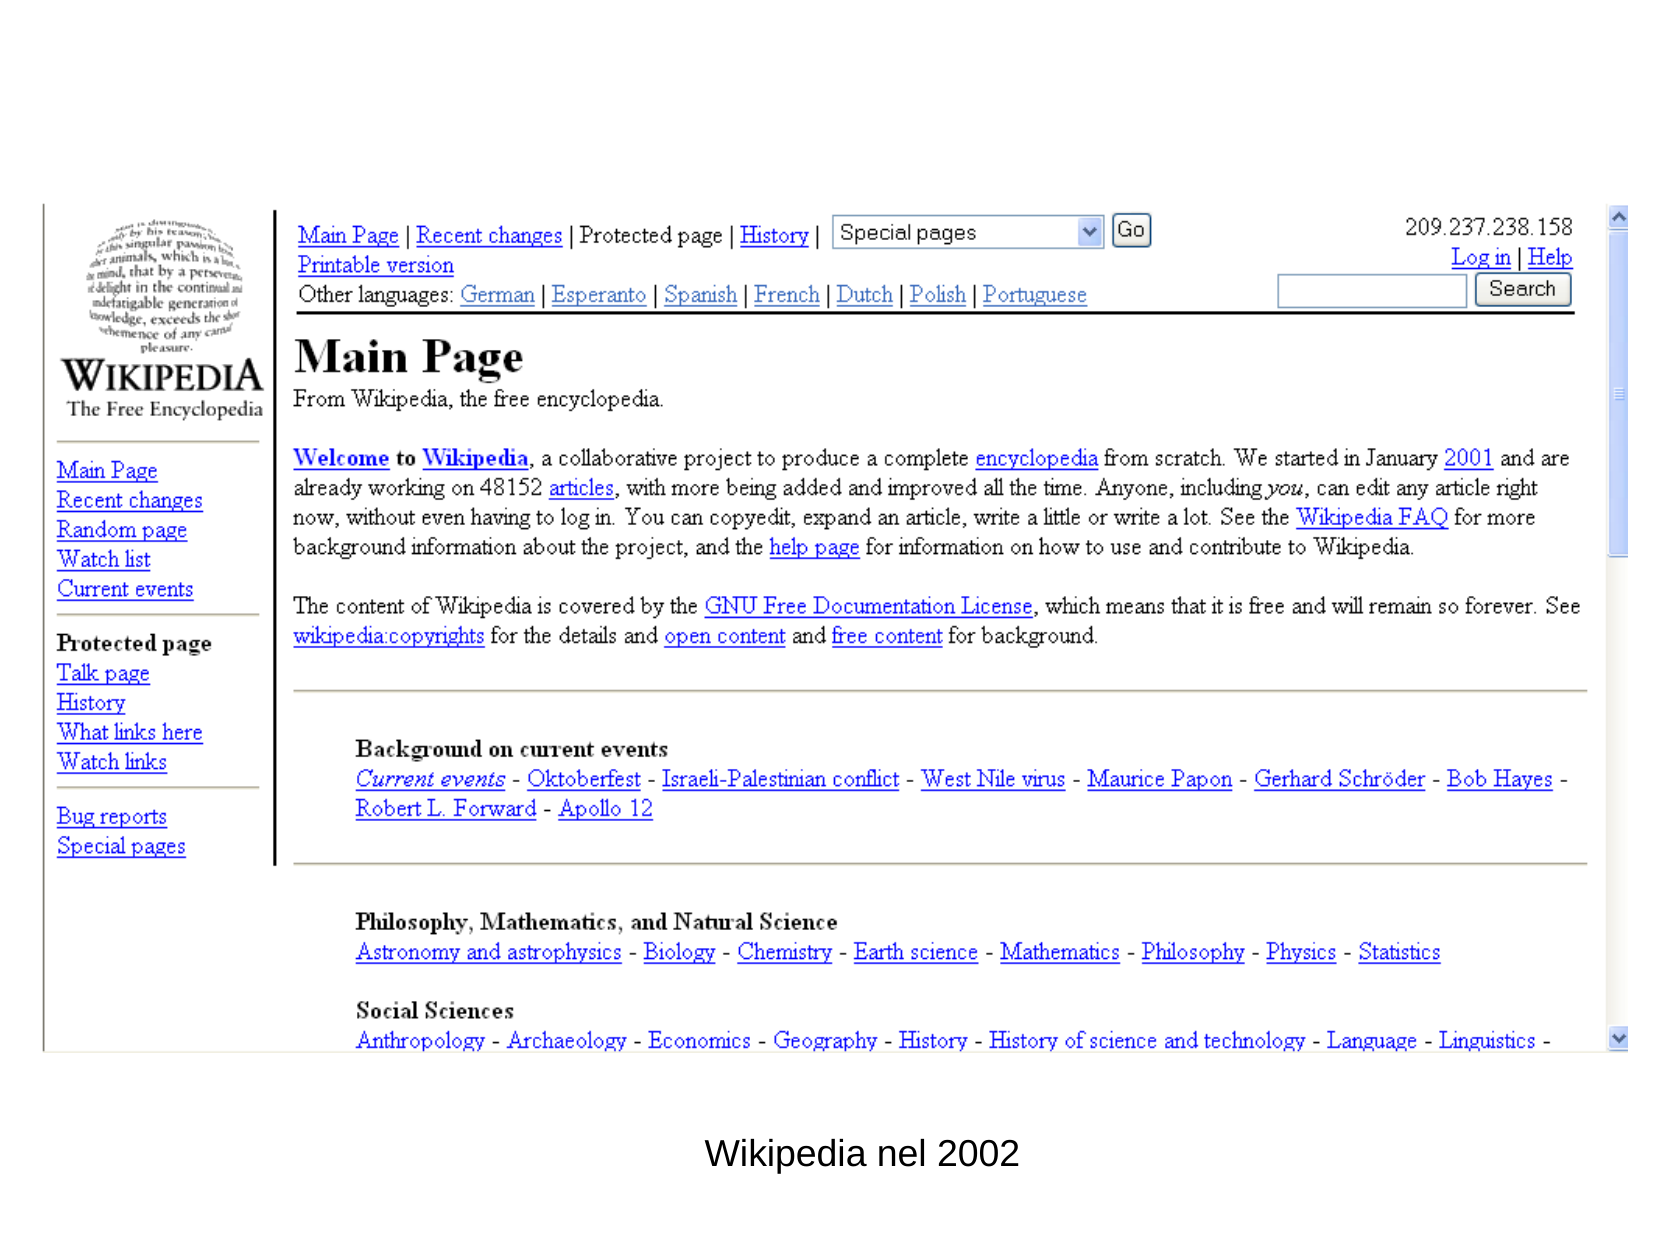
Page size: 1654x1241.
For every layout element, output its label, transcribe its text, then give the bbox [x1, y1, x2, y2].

picture [26, 187, 1628, 1053]
text_box Wikipedia nel 2002 [570, 1125, 1156, 1182]
